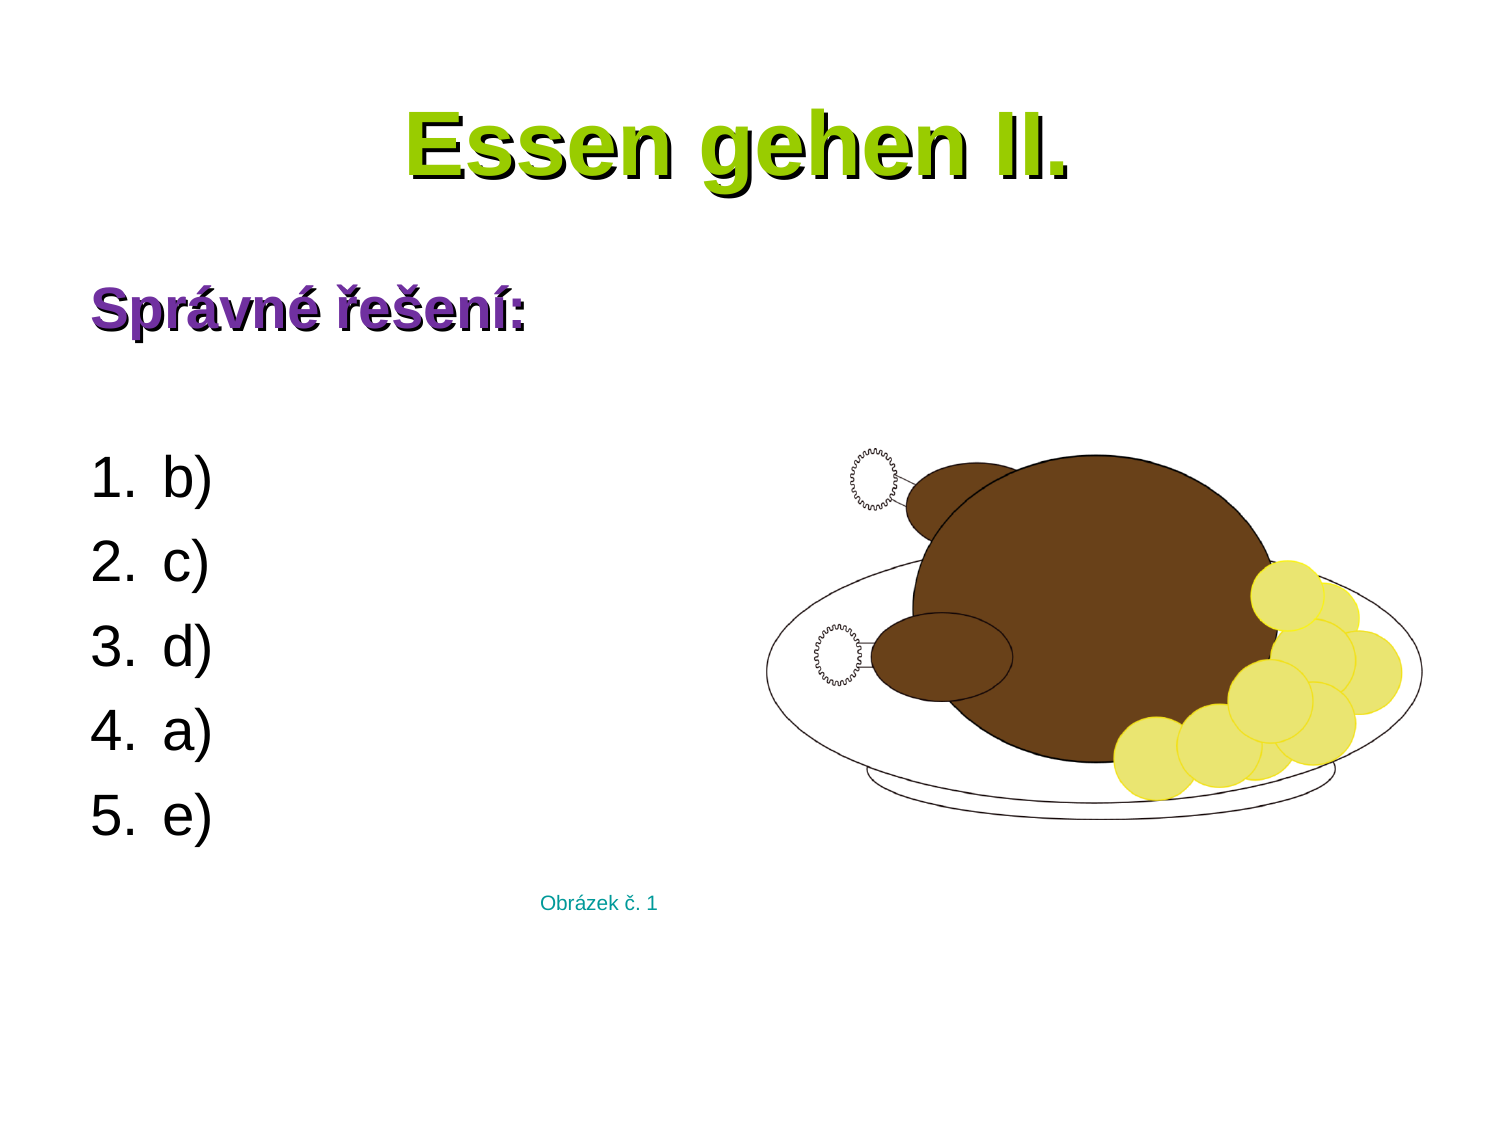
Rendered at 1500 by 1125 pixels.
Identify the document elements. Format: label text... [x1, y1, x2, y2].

list Správné řešení: b) c) d) a) e) Obrázek č. 1 [75, 262, 738, 1006]
title Essen gehen II. [75, 45, 1426, 233]
text_box [762, 448, 1426, 820]
